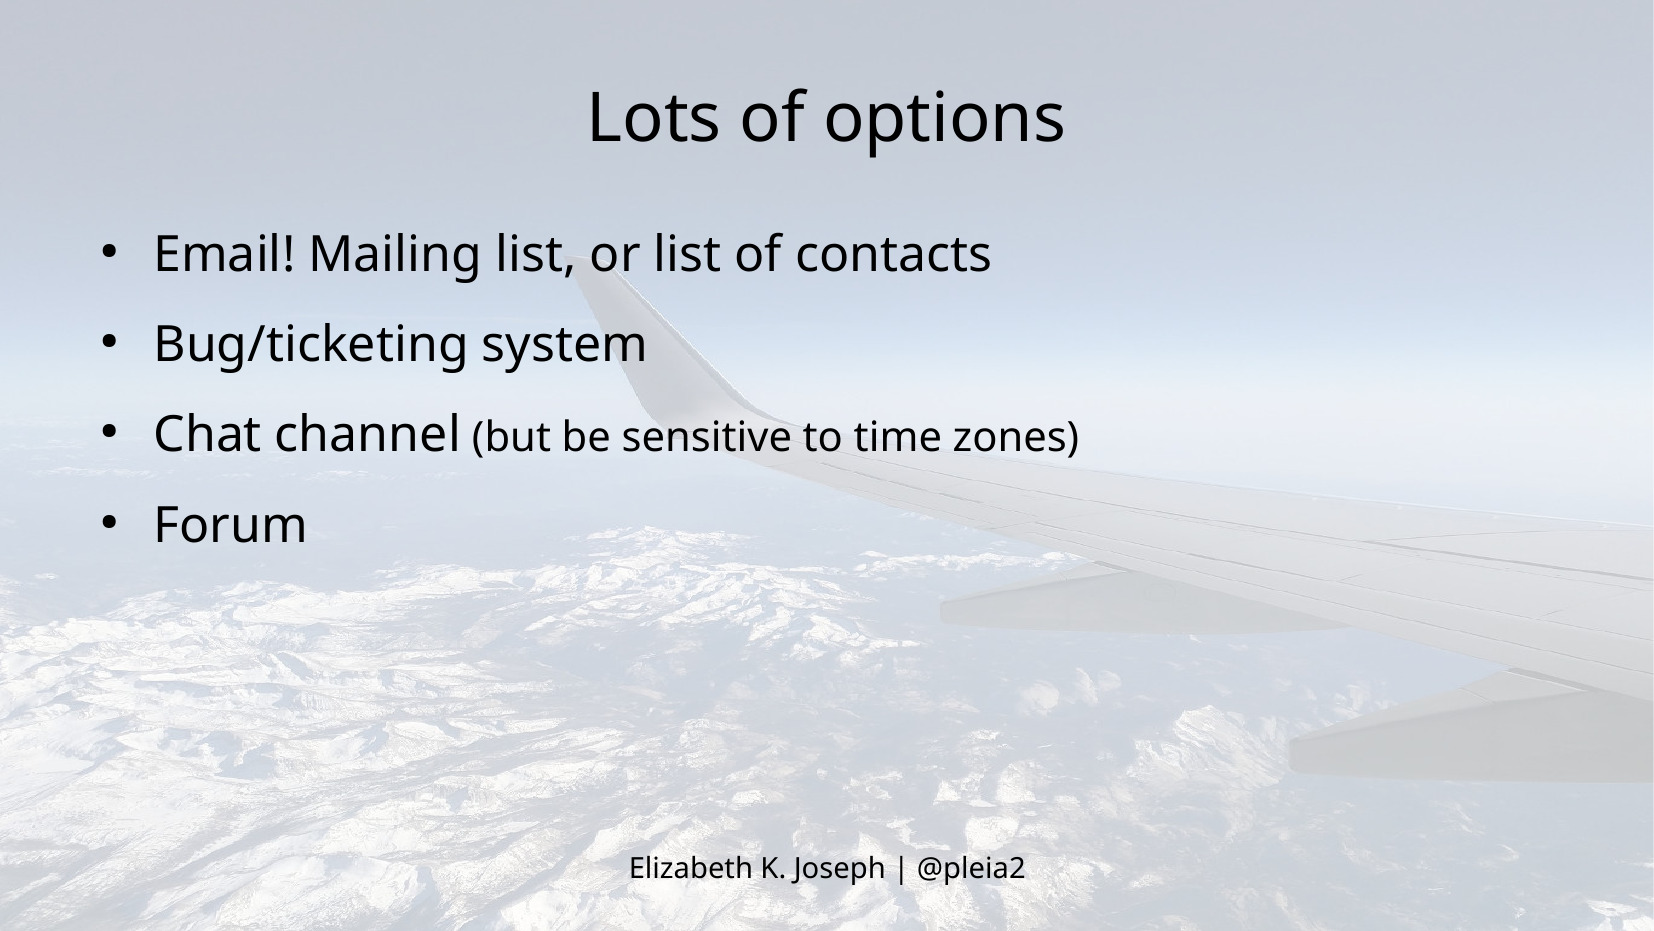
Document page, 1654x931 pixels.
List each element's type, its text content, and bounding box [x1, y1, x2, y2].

list Email! Mailing list, or list of contacts Bug/ticketing system Chat channel (but be sensitive to time zones) Forum [82, 217, 1571, 758]
picture [0, 0, 1654, 931]
title Lots of options [82, 37, 1571, 193]
